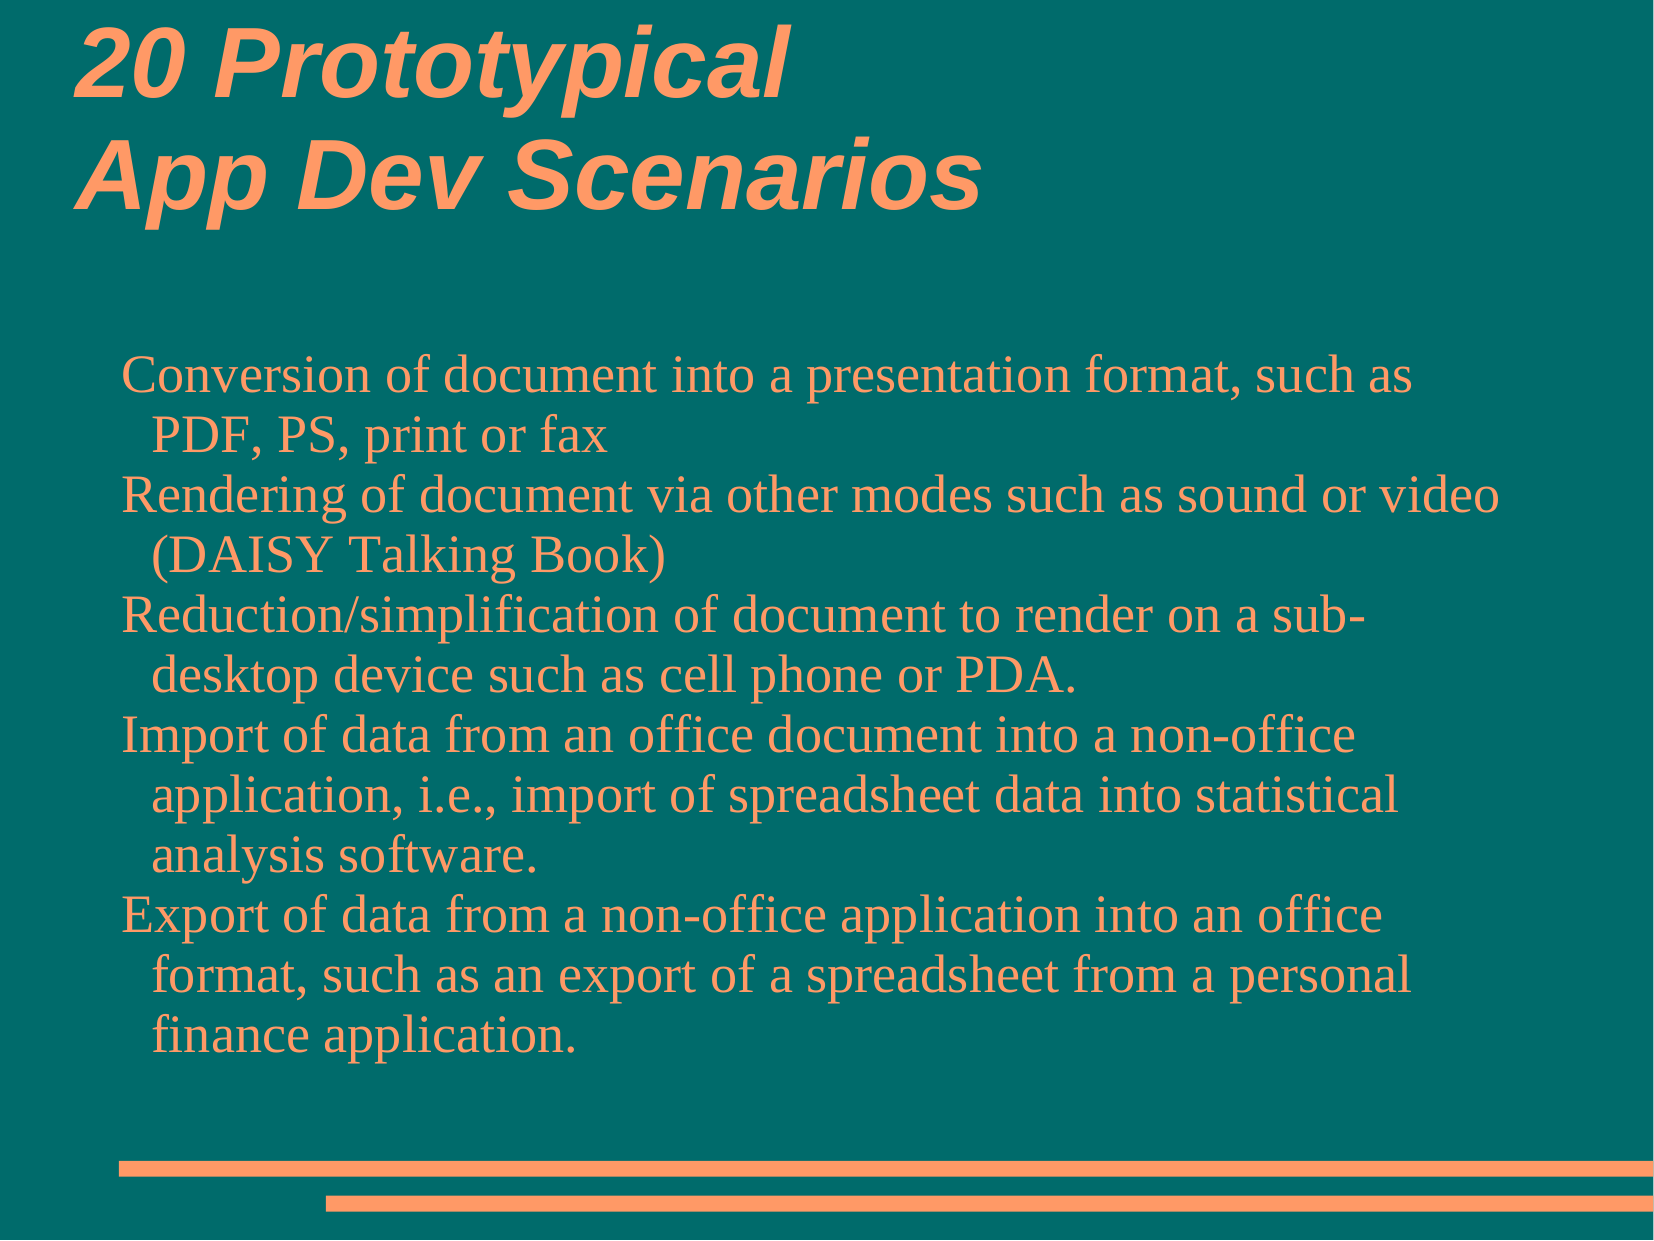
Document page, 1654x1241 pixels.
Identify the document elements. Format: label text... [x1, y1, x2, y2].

list Conversion of document into a presentation format, such as PDF, PS, print or fax Rendering of document via other modes such as sound or video (DAISY Talking Book) Reduction/simplification of document to render on a sub-desktop device such as cell phone or PDA. Import of data from an office document into a non-office application, i.e., import of spreadsheet data into statistical analysis software. Export of data from a non-office application into an office format, such as an export of a spreadsheet from a personal finance application. [121, 344, 1534, 1127]
title 20 Prototypical App Dev Scenarios [75, 7, 1576, 231]
